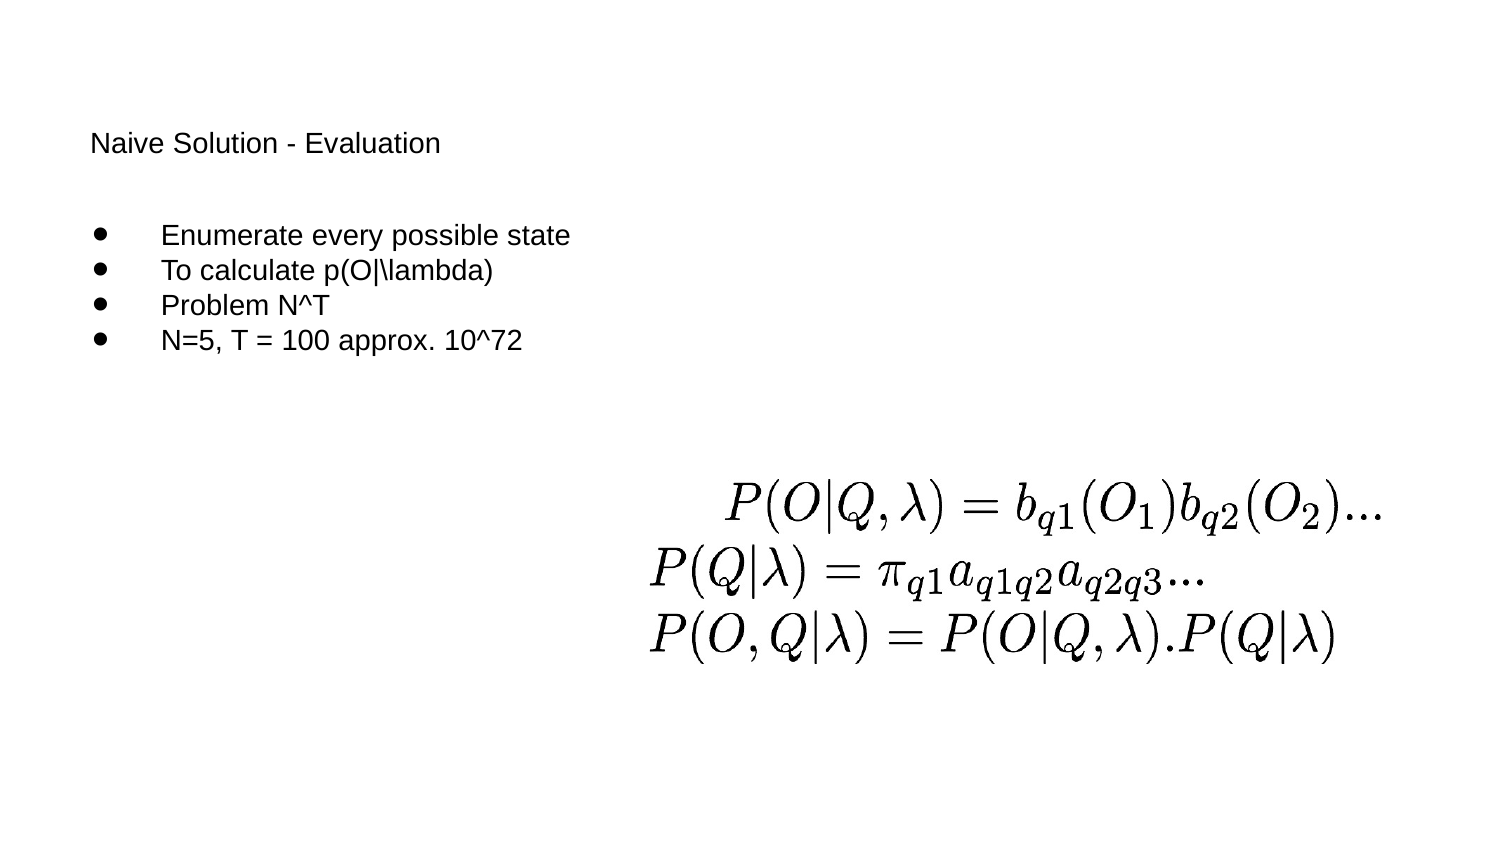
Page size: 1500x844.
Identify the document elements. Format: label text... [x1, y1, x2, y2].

picture [649, 479, 1381, 664]
list Enumerate every possible state To calculate p(O|\lambda) Problem N^T N=5, T = 100 approx. 10^72 [70, 201, 1421, 813]
title Naive Solution - Evaluation [75, 33, 1425, 175]
